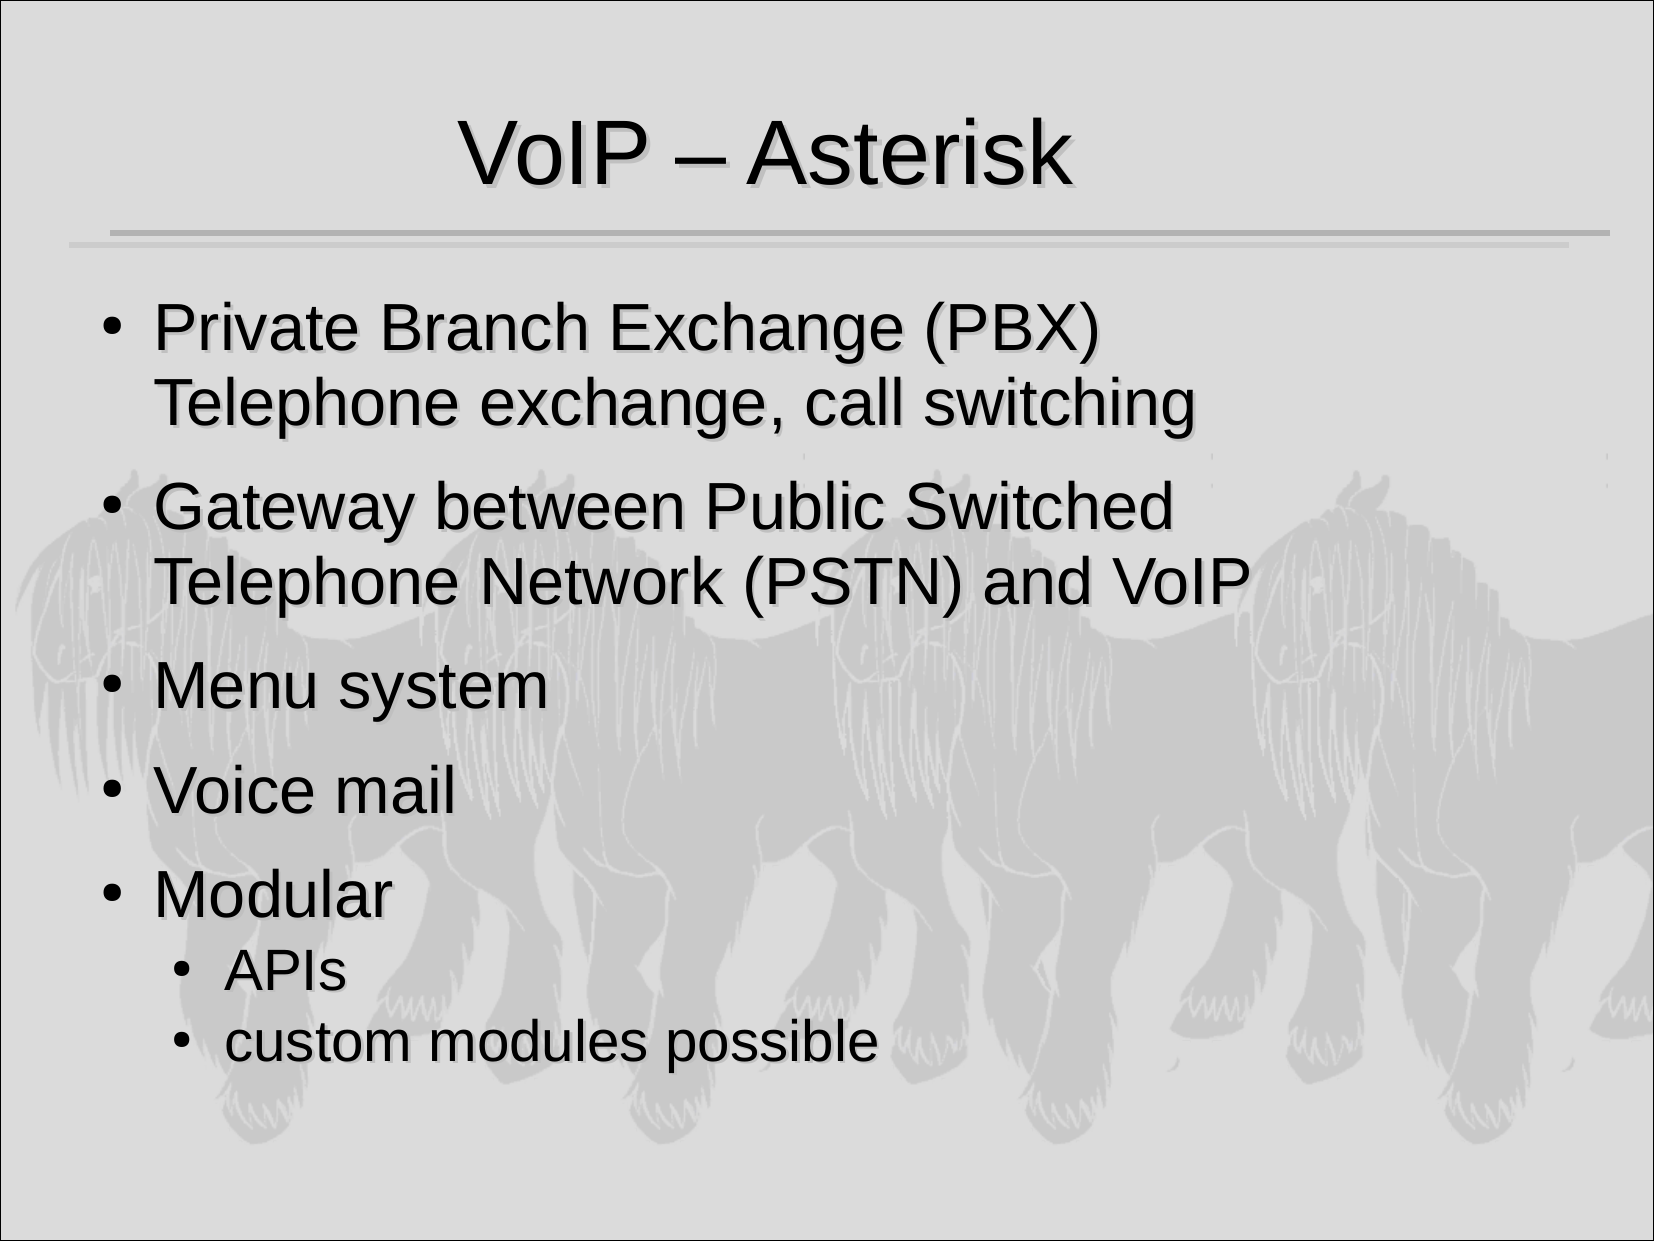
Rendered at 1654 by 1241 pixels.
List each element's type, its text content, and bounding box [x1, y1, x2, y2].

list Private Branch Exchange (PBX) Telephone exchange, call switching Gateway between Public Switched Telephone Network (PSTN) and VoIP Menu system Voice mail Modular APIs custom modules possible [82, 290, 1571, 1147]
title VoIP – Asterisk [82, 49, 1571, 257]
